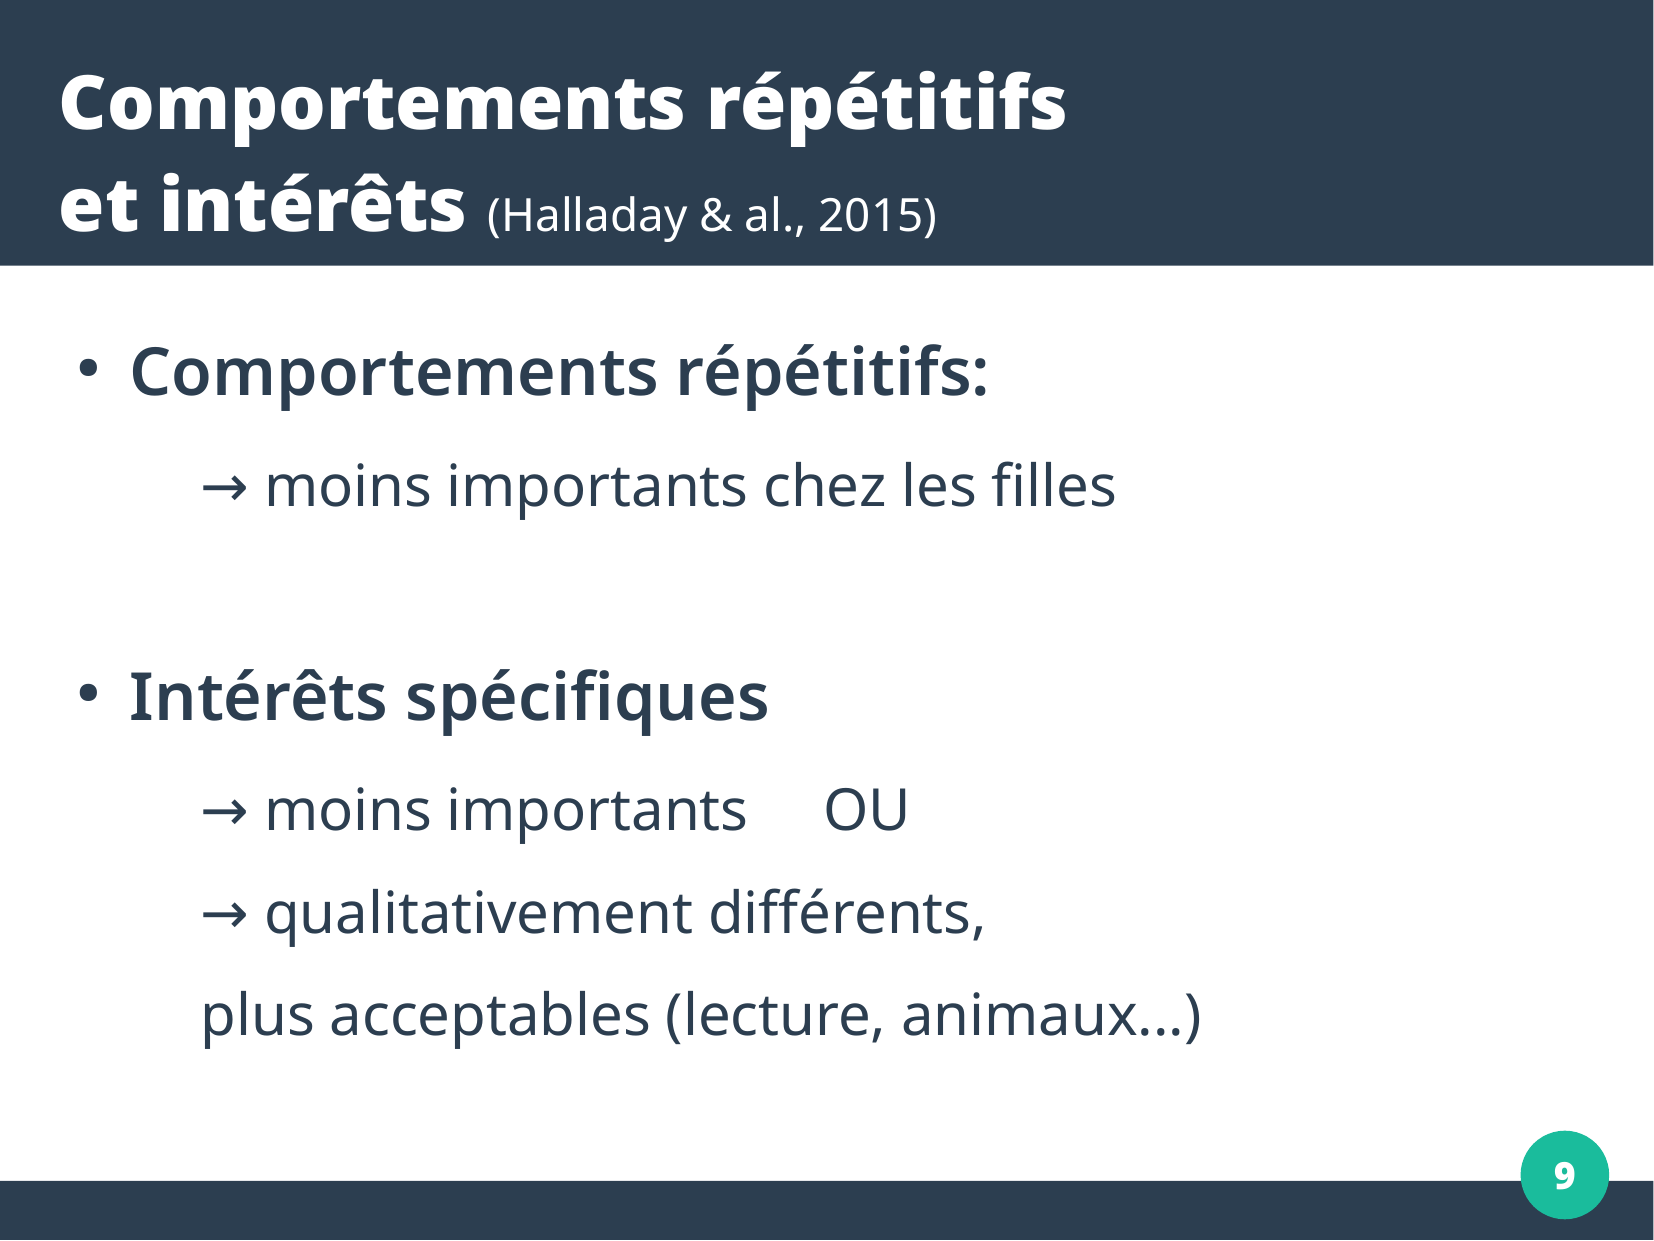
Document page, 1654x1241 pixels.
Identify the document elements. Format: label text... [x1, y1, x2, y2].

title Comportements répétitifs et intérêts (Halladay & al., 2015) [58, 49, 1595, 207]
list Comportements répétitifs: → moins importants chez les filles Intérêts spécifiques → moins importants OU → qualitativement différents, plus acceptables (lecture, animaux...) [58, 324, 1595, 1152]
